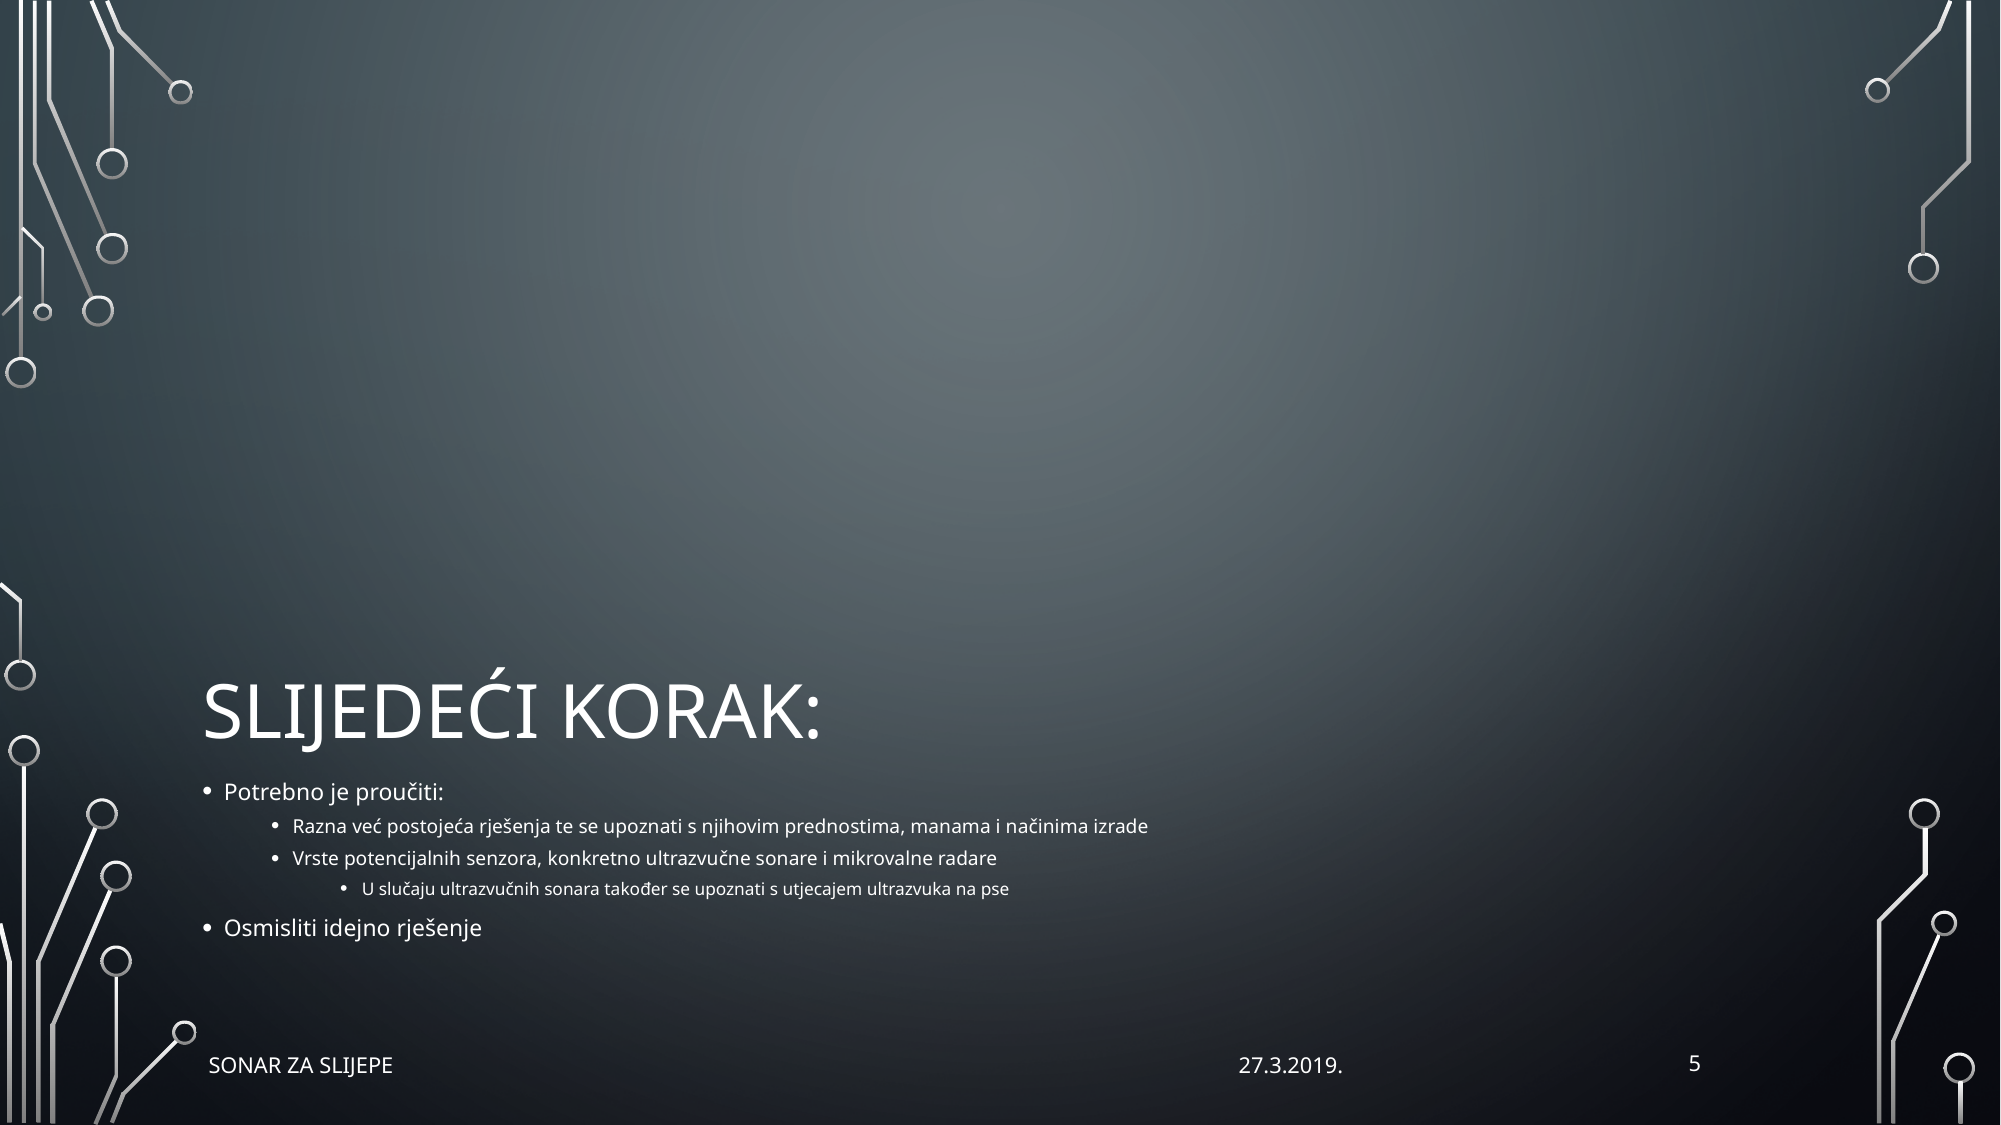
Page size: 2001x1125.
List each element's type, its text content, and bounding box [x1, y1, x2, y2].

text_box [1673, 1034, 1801, 1095]
title Slijedeći korak: [193, 93, 1742, 255]
text_box Sonar za slijepe [193, 1034, 1218, 1095]
list Potrebno je proučiti: Razna već postojeća rješenja te se upoznati s njihovim prednostima, manama i načinima izrade Vrste potencijalnih senzora, konkretno ultrazvučne sonare i mikrovalne radare U slučaju ultrazvučnih sonara također se upoznati s utjecajem ultrazvuka na pse Osmisliti idejno rješenje [179, 307, 1831, 1011]
text_box 27.3.2019. [1223, 1034, 1673, 1095]
